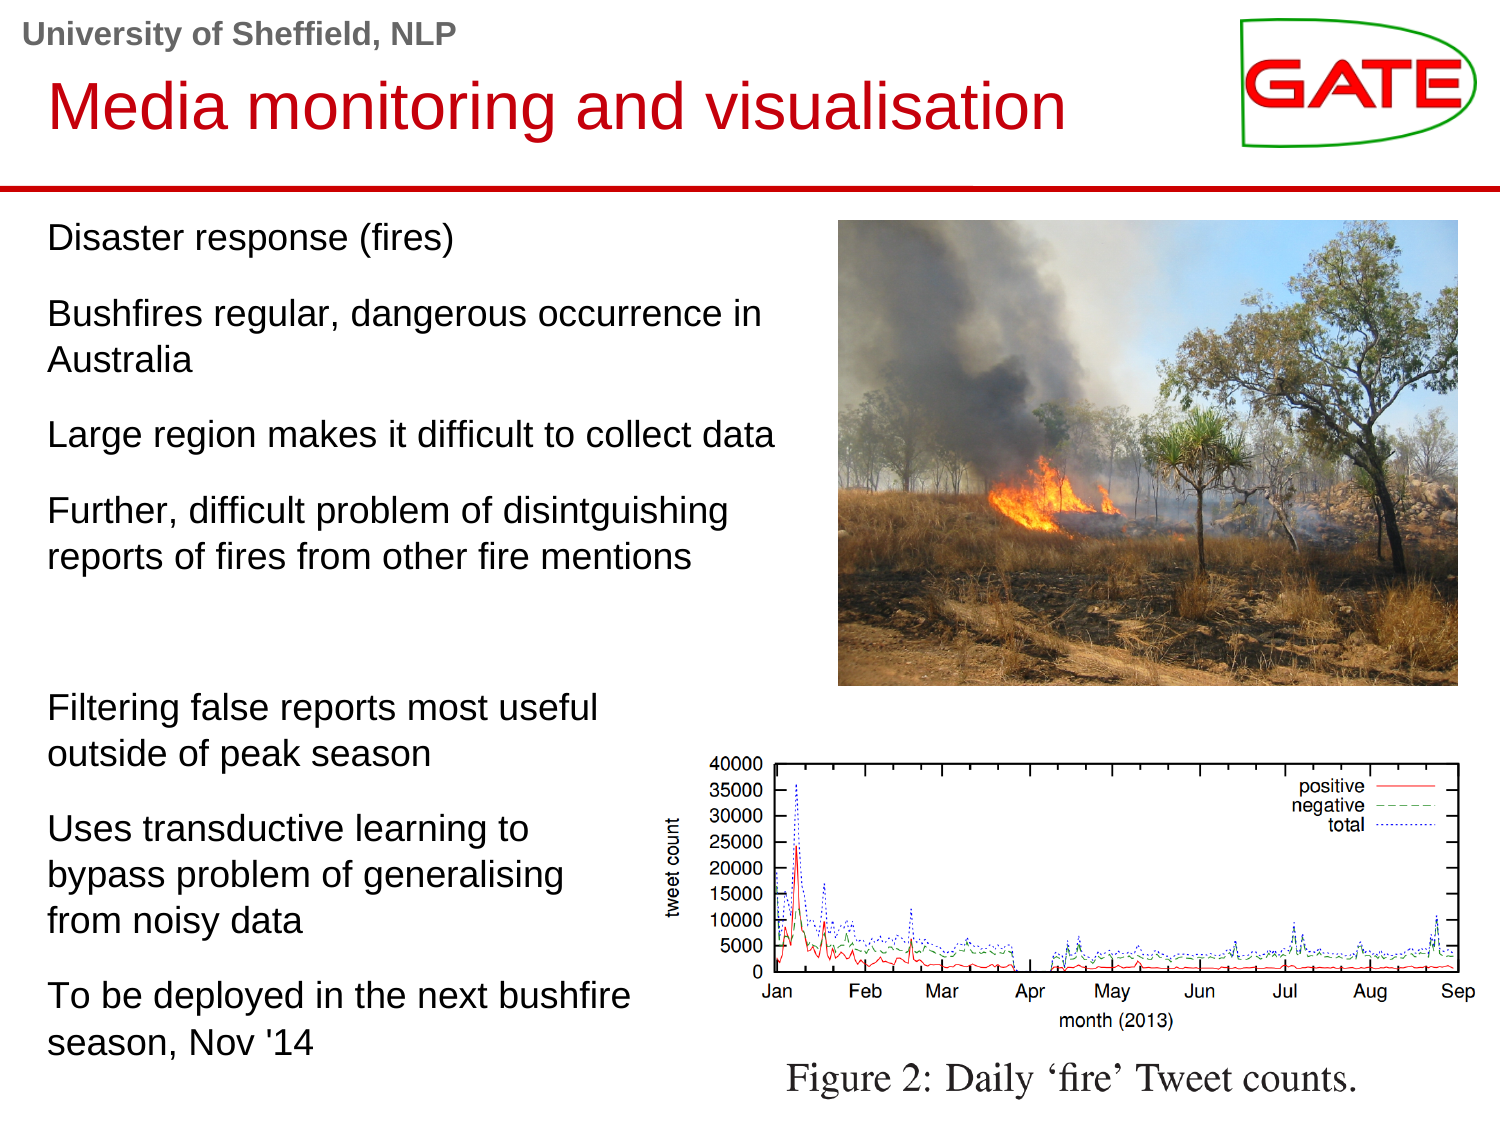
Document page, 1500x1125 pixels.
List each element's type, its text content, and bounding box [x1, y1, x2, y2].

picture [1240, 18, 1477, 148]
text_box Media monitoring and visualisation [47, 47, 1267, 168]
picture [838, 220, 1458, 686]
text_box Disaster response (fires) Bushfires regular, dangerous occurrence in Australia Large region makes it difficult to collect data Further, difficult problem of disintguishing reports of fires from other fire mentions Filtering false reports most useful outside of peak season Uses transductive learning to bypass problem of generalising from noisy data To be deployed in the next bushfire season, Nov '14 [47, 212, 1500, 1064]
picture [659, 738, 1483, 1110]
